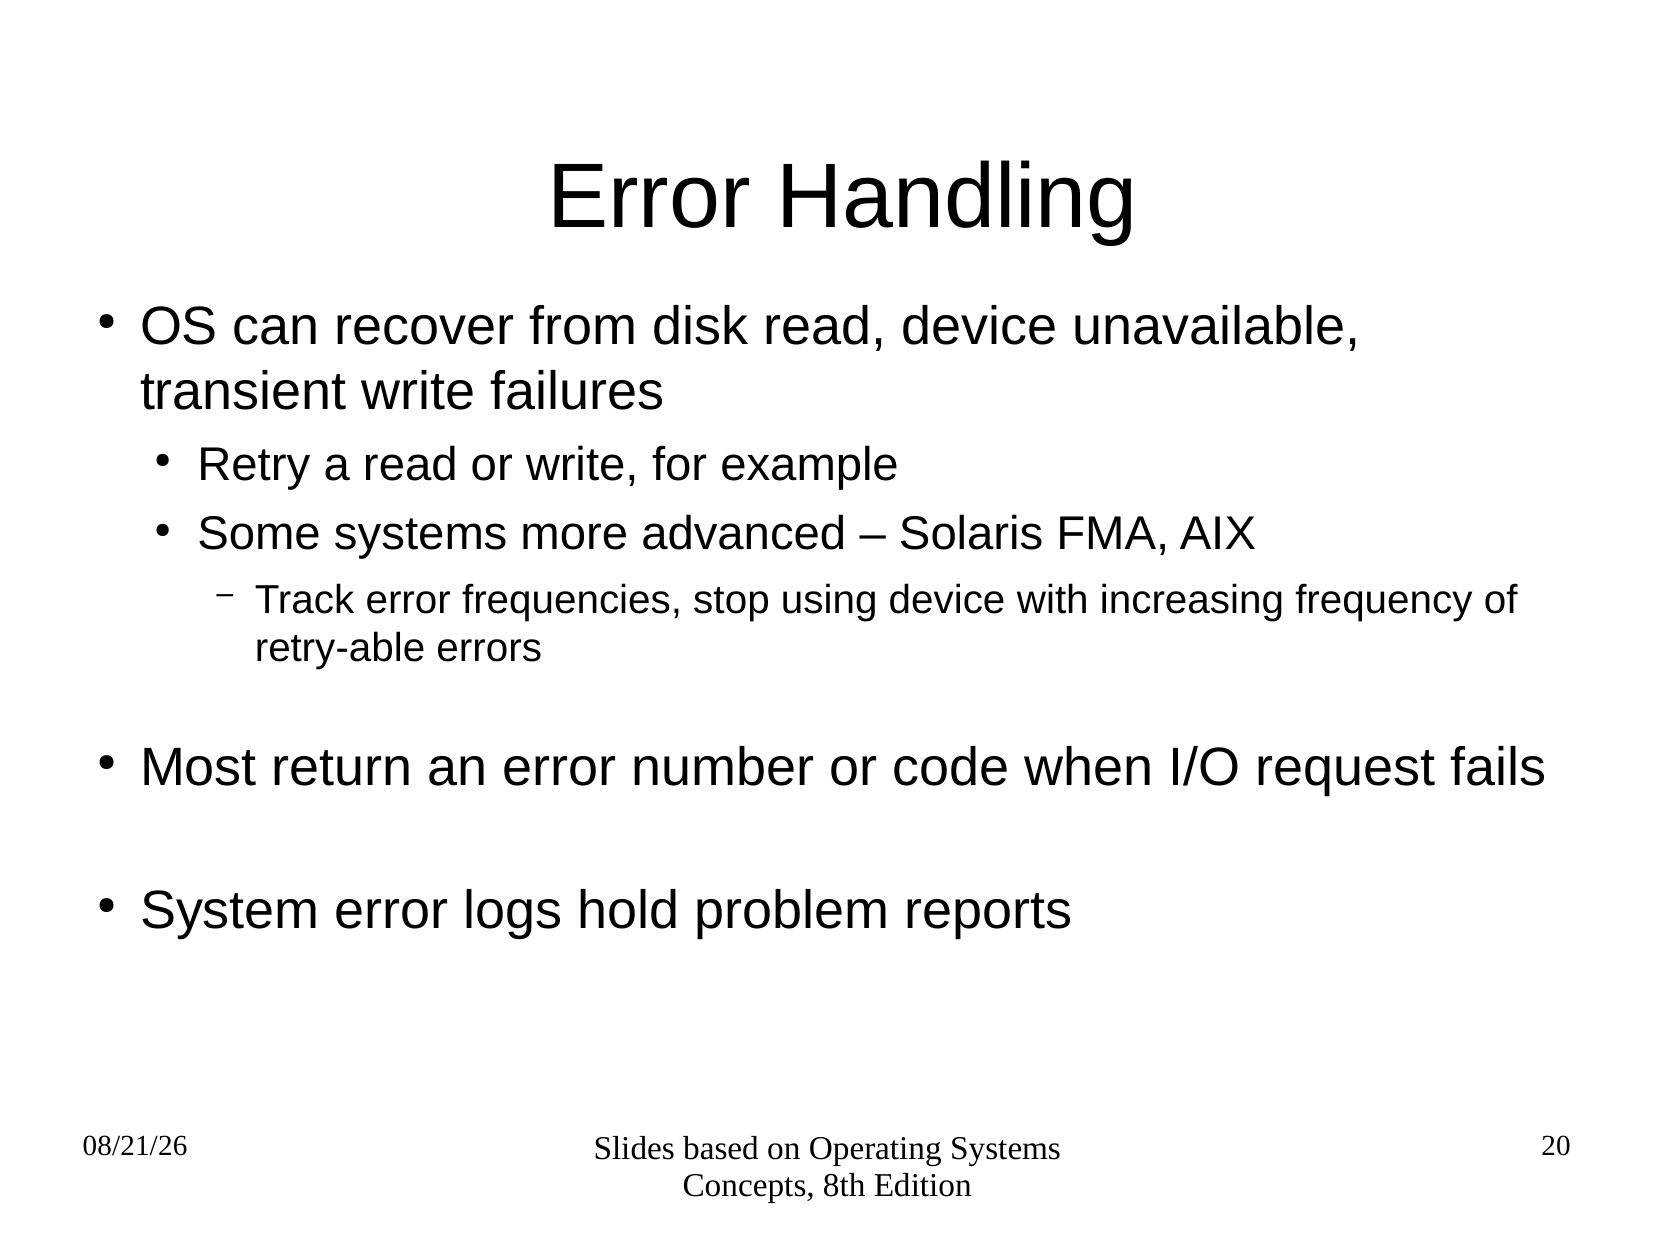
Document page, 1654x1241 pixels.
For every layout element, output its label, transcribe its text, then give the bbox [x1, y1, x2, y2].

title Error Handling [82, 49, 1571, 257]
list OS can recover from disk read, device unavailable, transient write failures Retry a read or write, for example Some systems more advanced – Solaris FMA, AIX Track error frequencies, stop using device with increasing frequency of retry-able errors Most return an error number or code when I/O request fails System error logs hold problem reports [82, 290, 1571, 1010]
